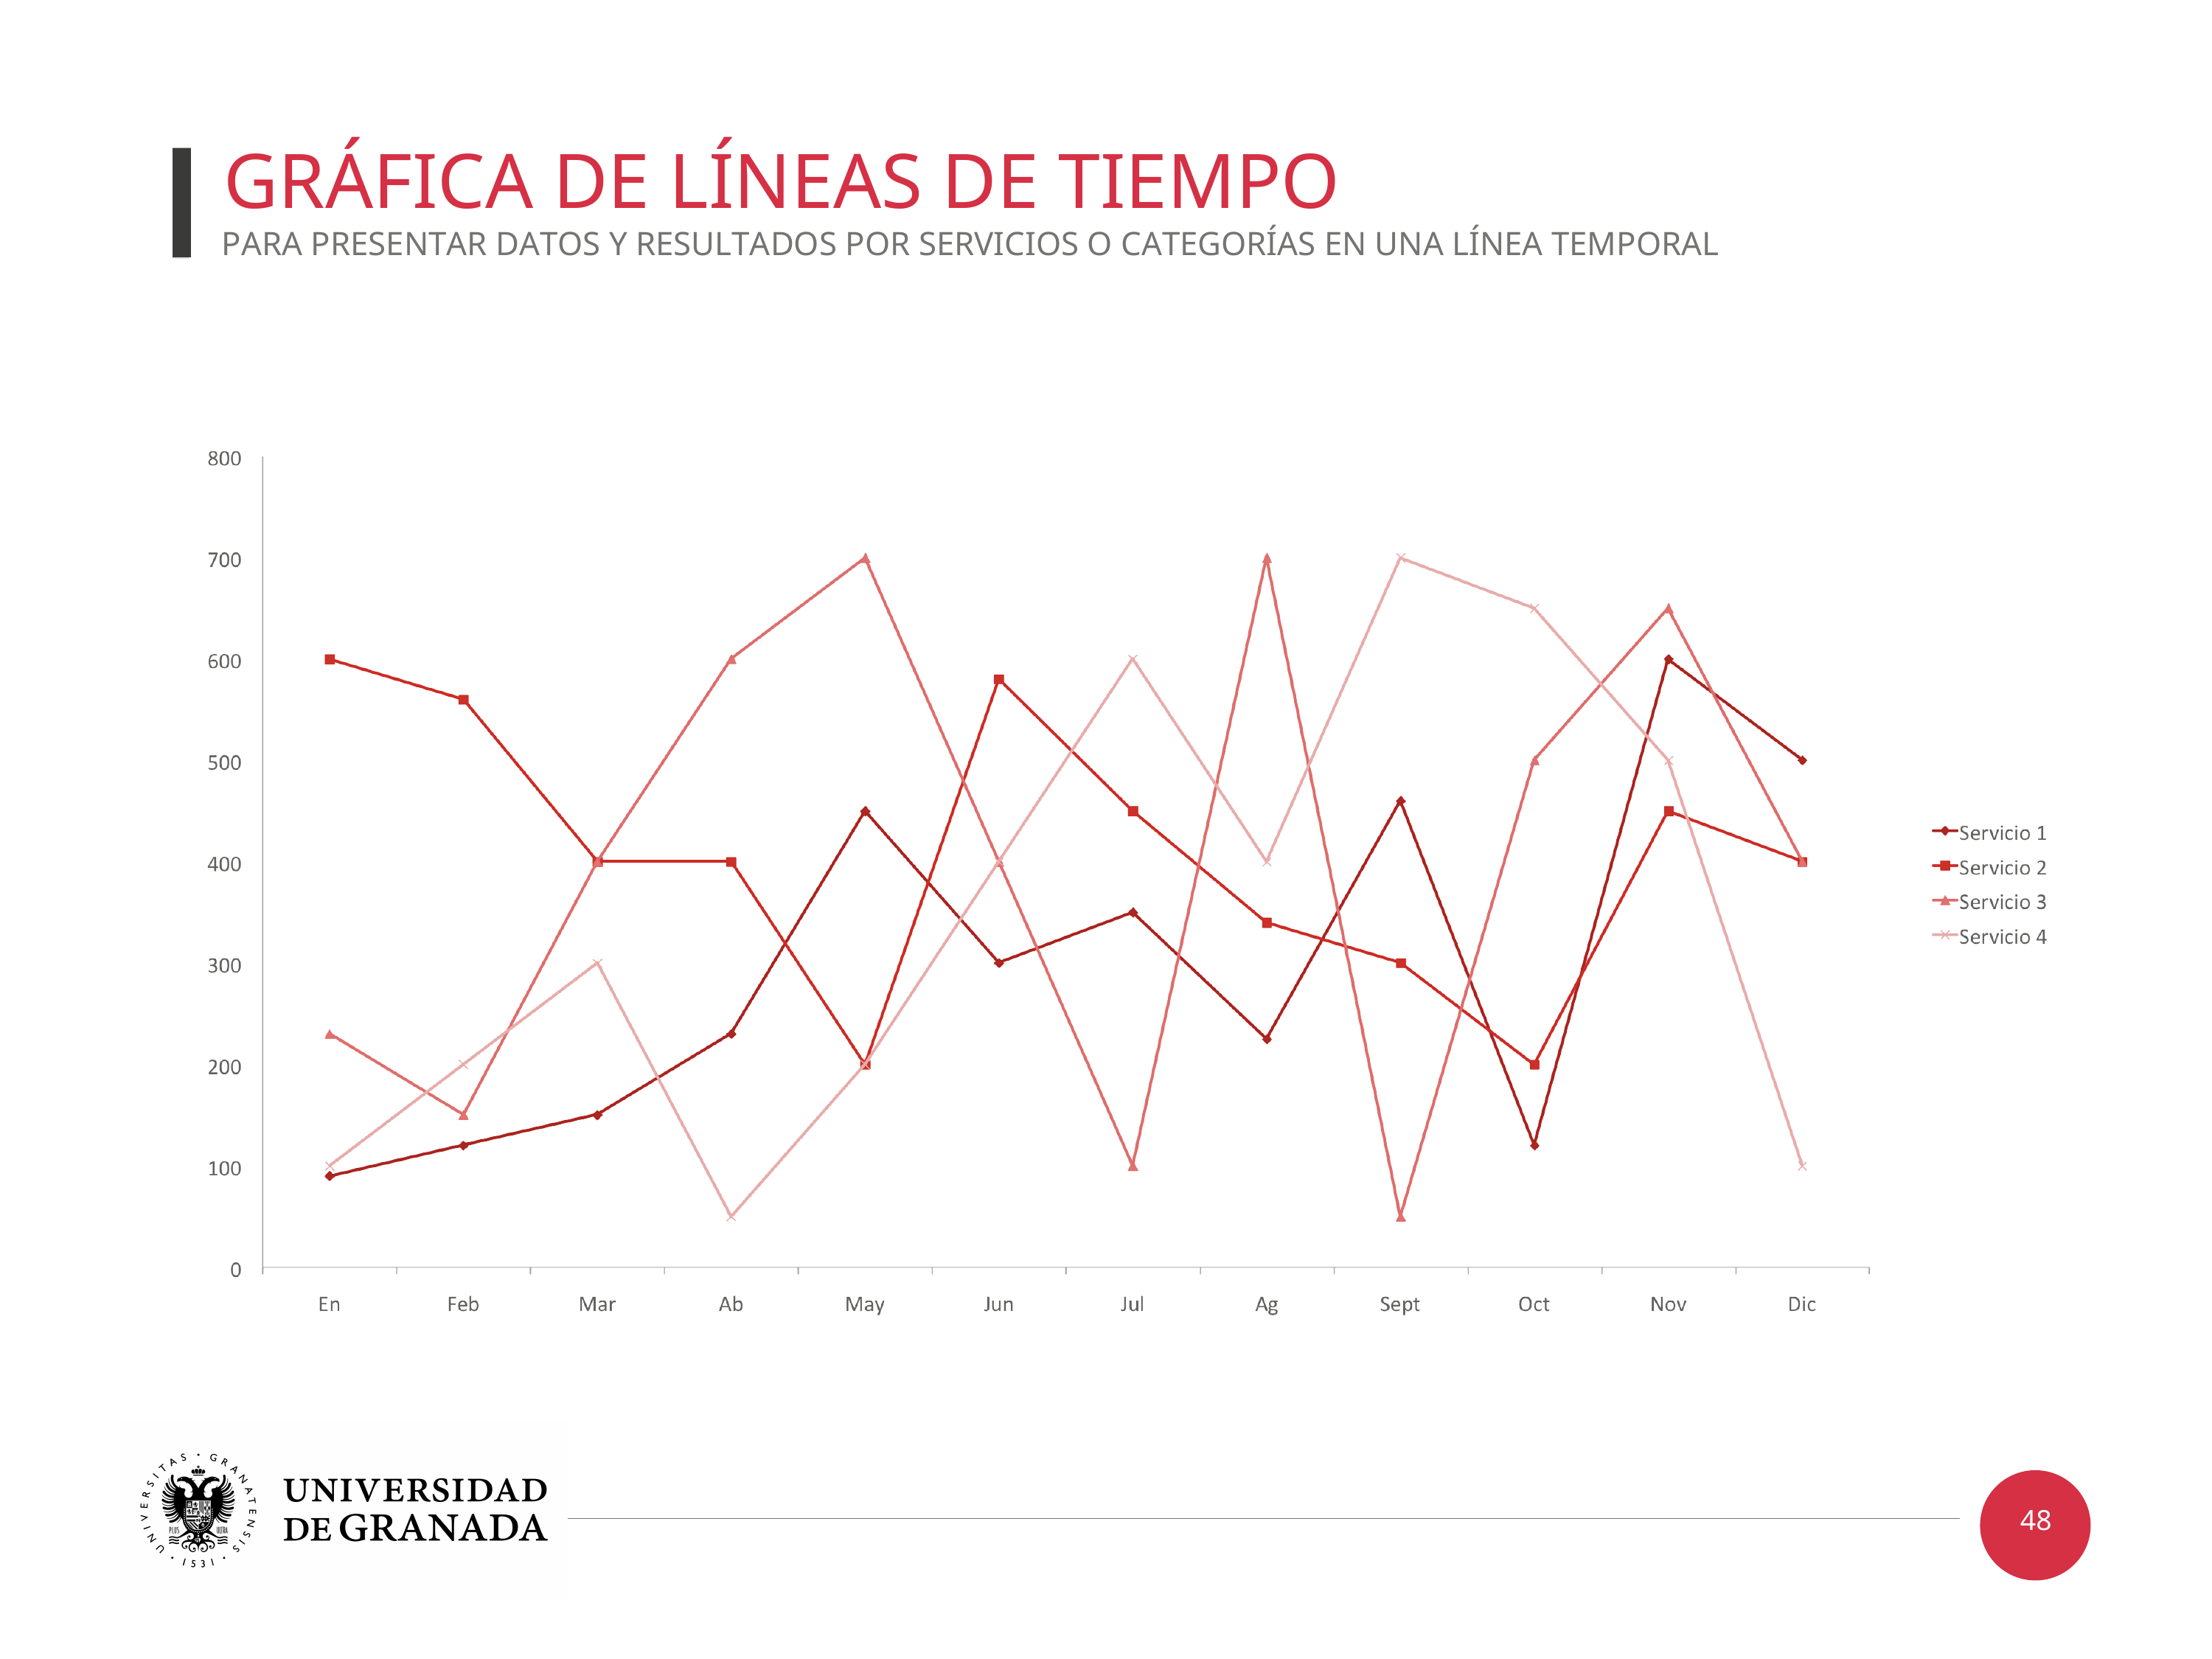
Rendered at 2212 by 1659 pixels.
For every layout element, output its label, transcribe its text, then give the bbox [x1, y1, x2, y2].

picture [0, 161, 2061, 1323]
text_box GRÁFICA DE LÍNEAS DE TIEMPO [212, 127, 2063, 229]
text_box [173, 147, 191, 161]
picture [120, 1421, 568, 1600]
